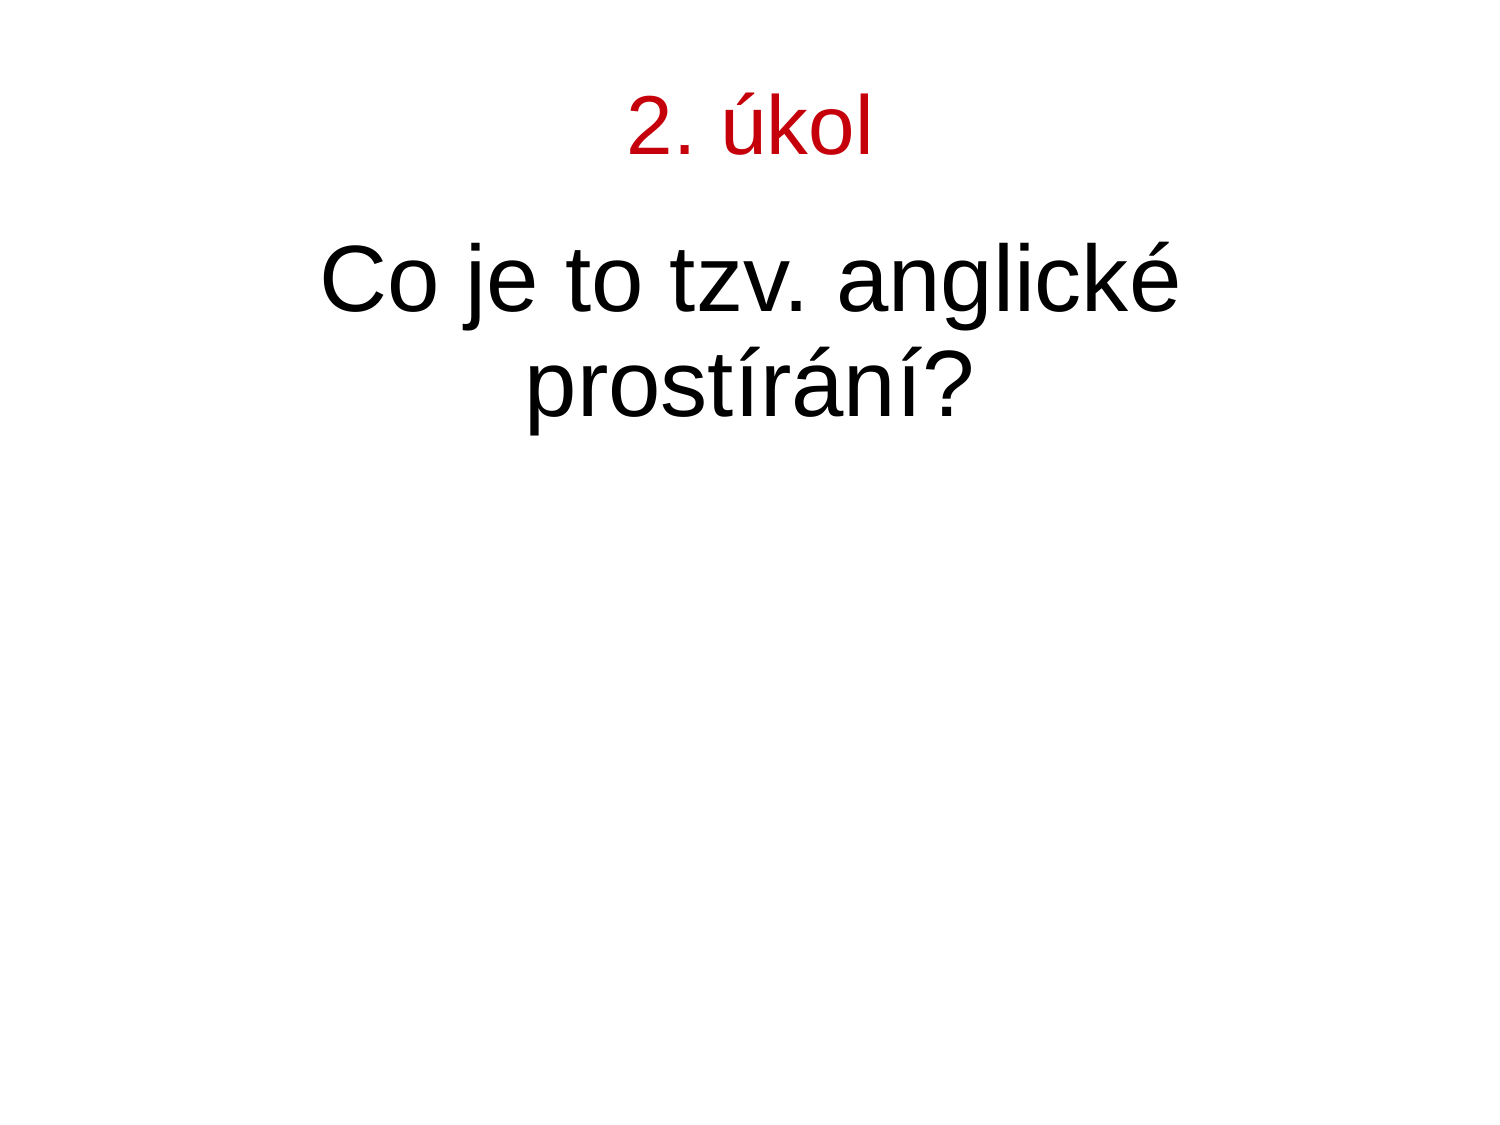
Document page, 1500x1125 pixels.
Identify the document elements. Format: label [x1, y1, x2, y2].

text_box [126, 45, 1374, 1012]
